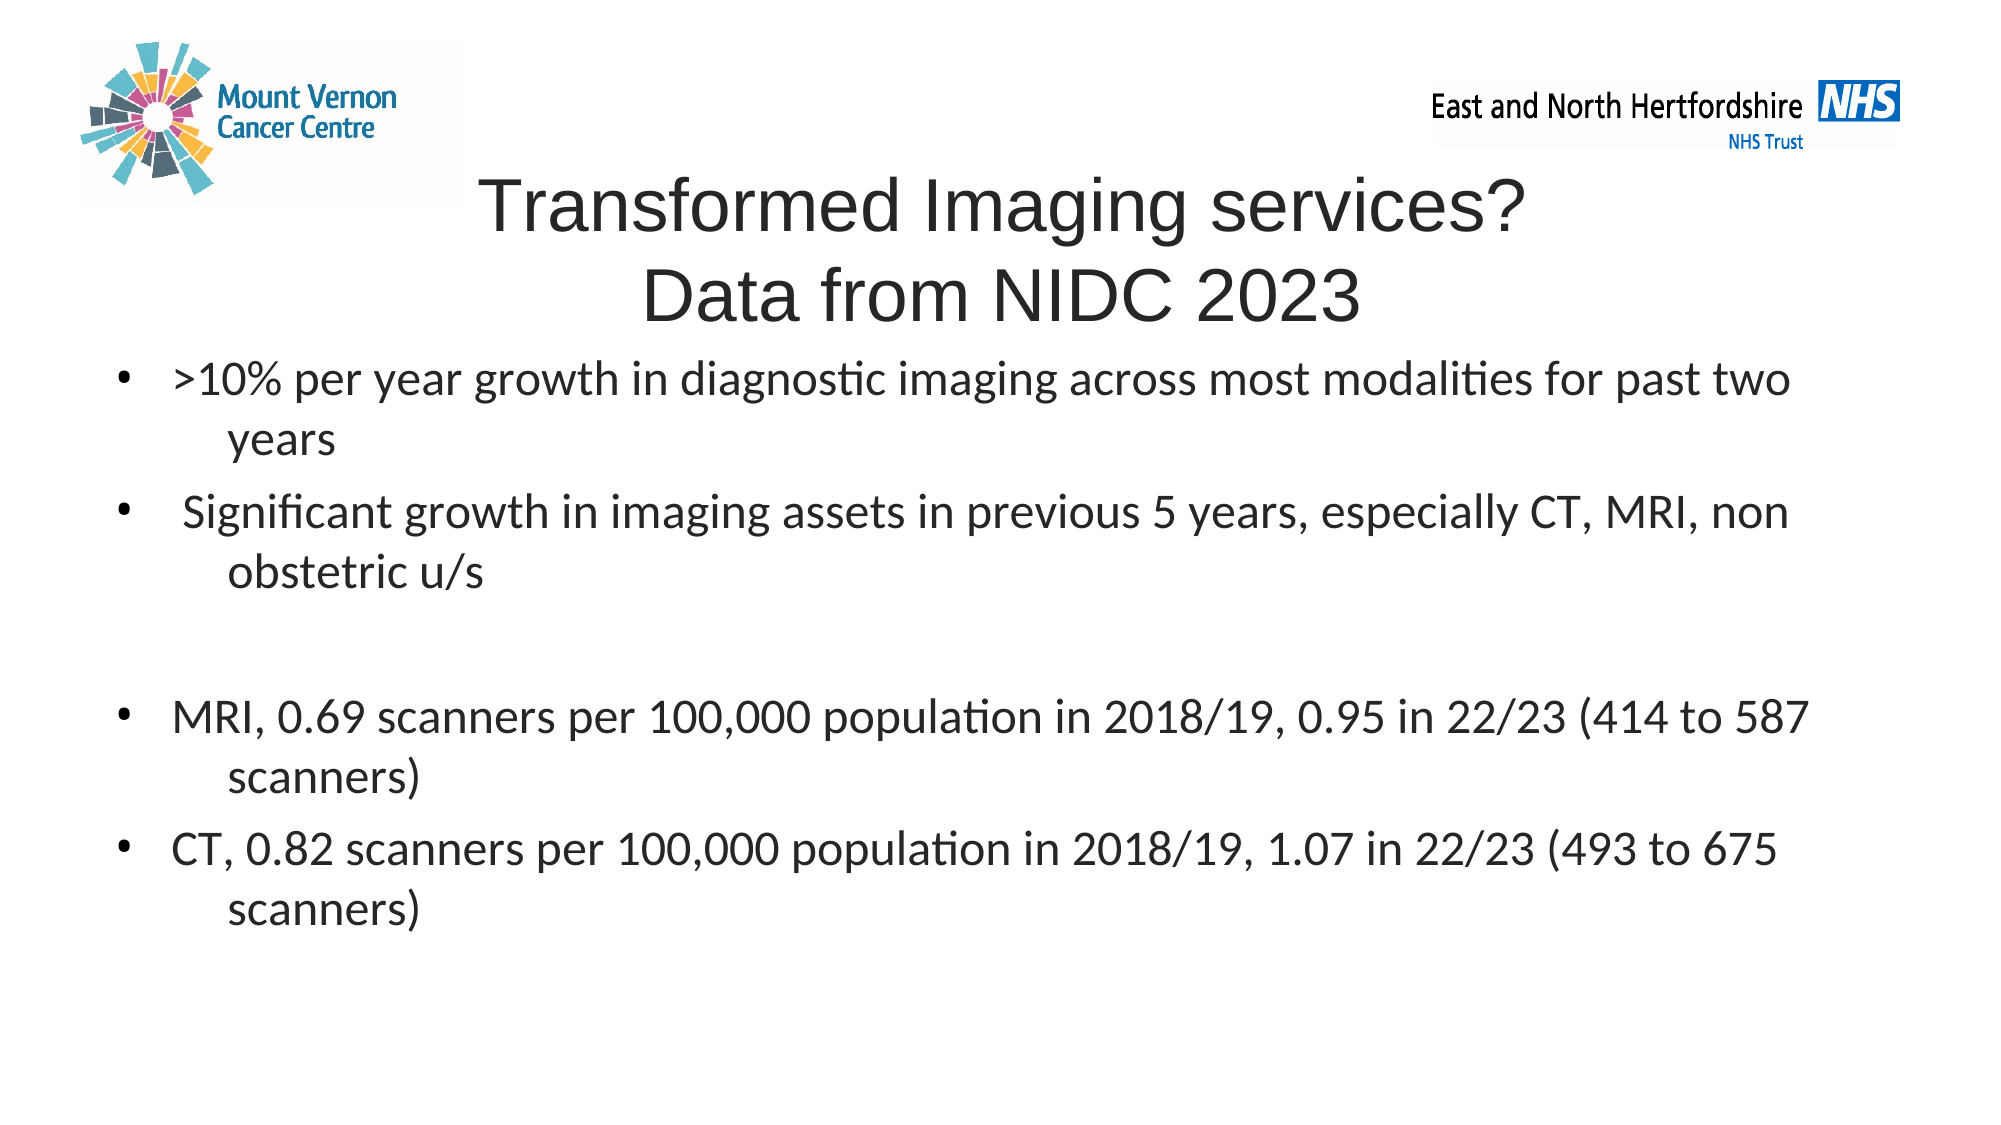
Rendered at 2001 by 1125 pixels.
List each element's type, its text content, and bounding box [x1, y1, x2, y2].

title Transformed Imaging services? Data from NIDC 2023 [102, 148, 1903, 315]
list >10% per year growth in diagnostic imaging across most modalities for past two years Significant growth in imaging assets in previous 5 years, especially CT, MRI, non obstetric u/s MRI, 0.69 scanners per 100,000 population in 2018/19, 0.95 in 22/23 (414 to 587 scanners) CT, 0.82 scanners per 100,000 population in 2018/19, 1.07 in 22/23 (493 to 675 scanners) [99, 338, 1900, 1005]
